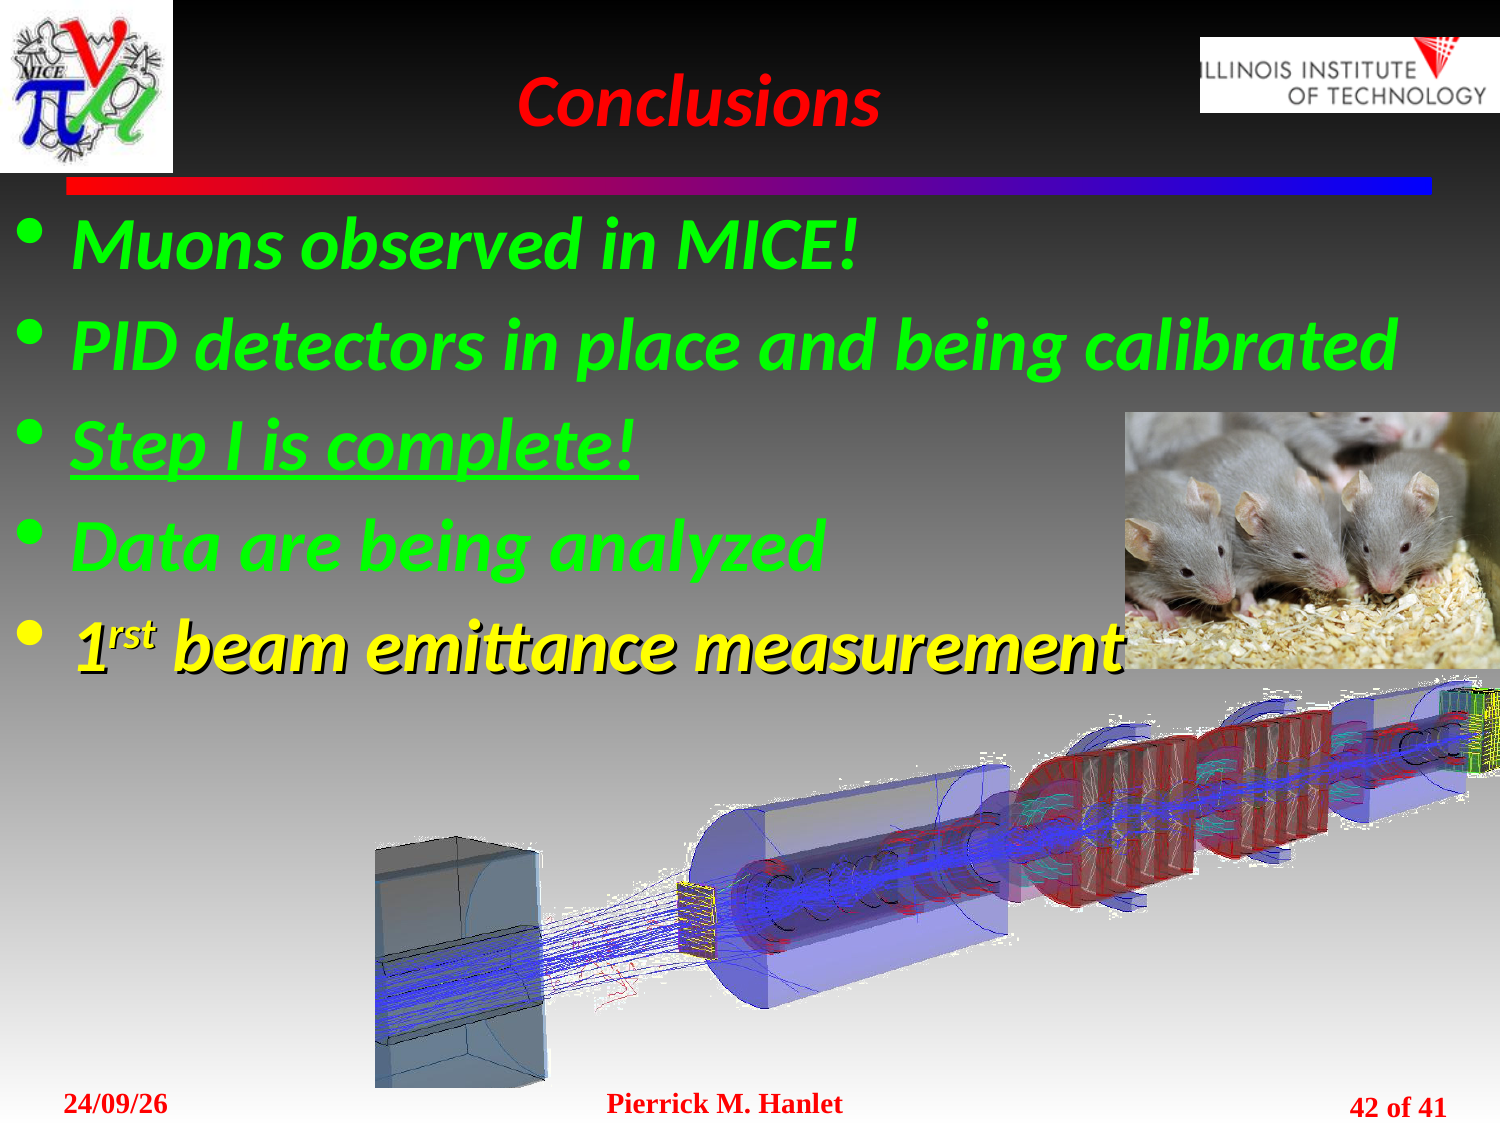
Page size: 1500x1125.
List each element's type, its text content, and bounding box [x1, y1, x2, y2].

text_box Muons observed in MICE! PID detectors in place and being calibrated Step I is complete! Data are being analyzed 1rst beam emittance measurement [0, 187, 1500, 788]
picture [1212, 37, 1500, 113]
title Conclusions [187, 37, 1212, 162]
picture [0, 0, 173, 173]
picture [375, 788, 1500, 1088]
